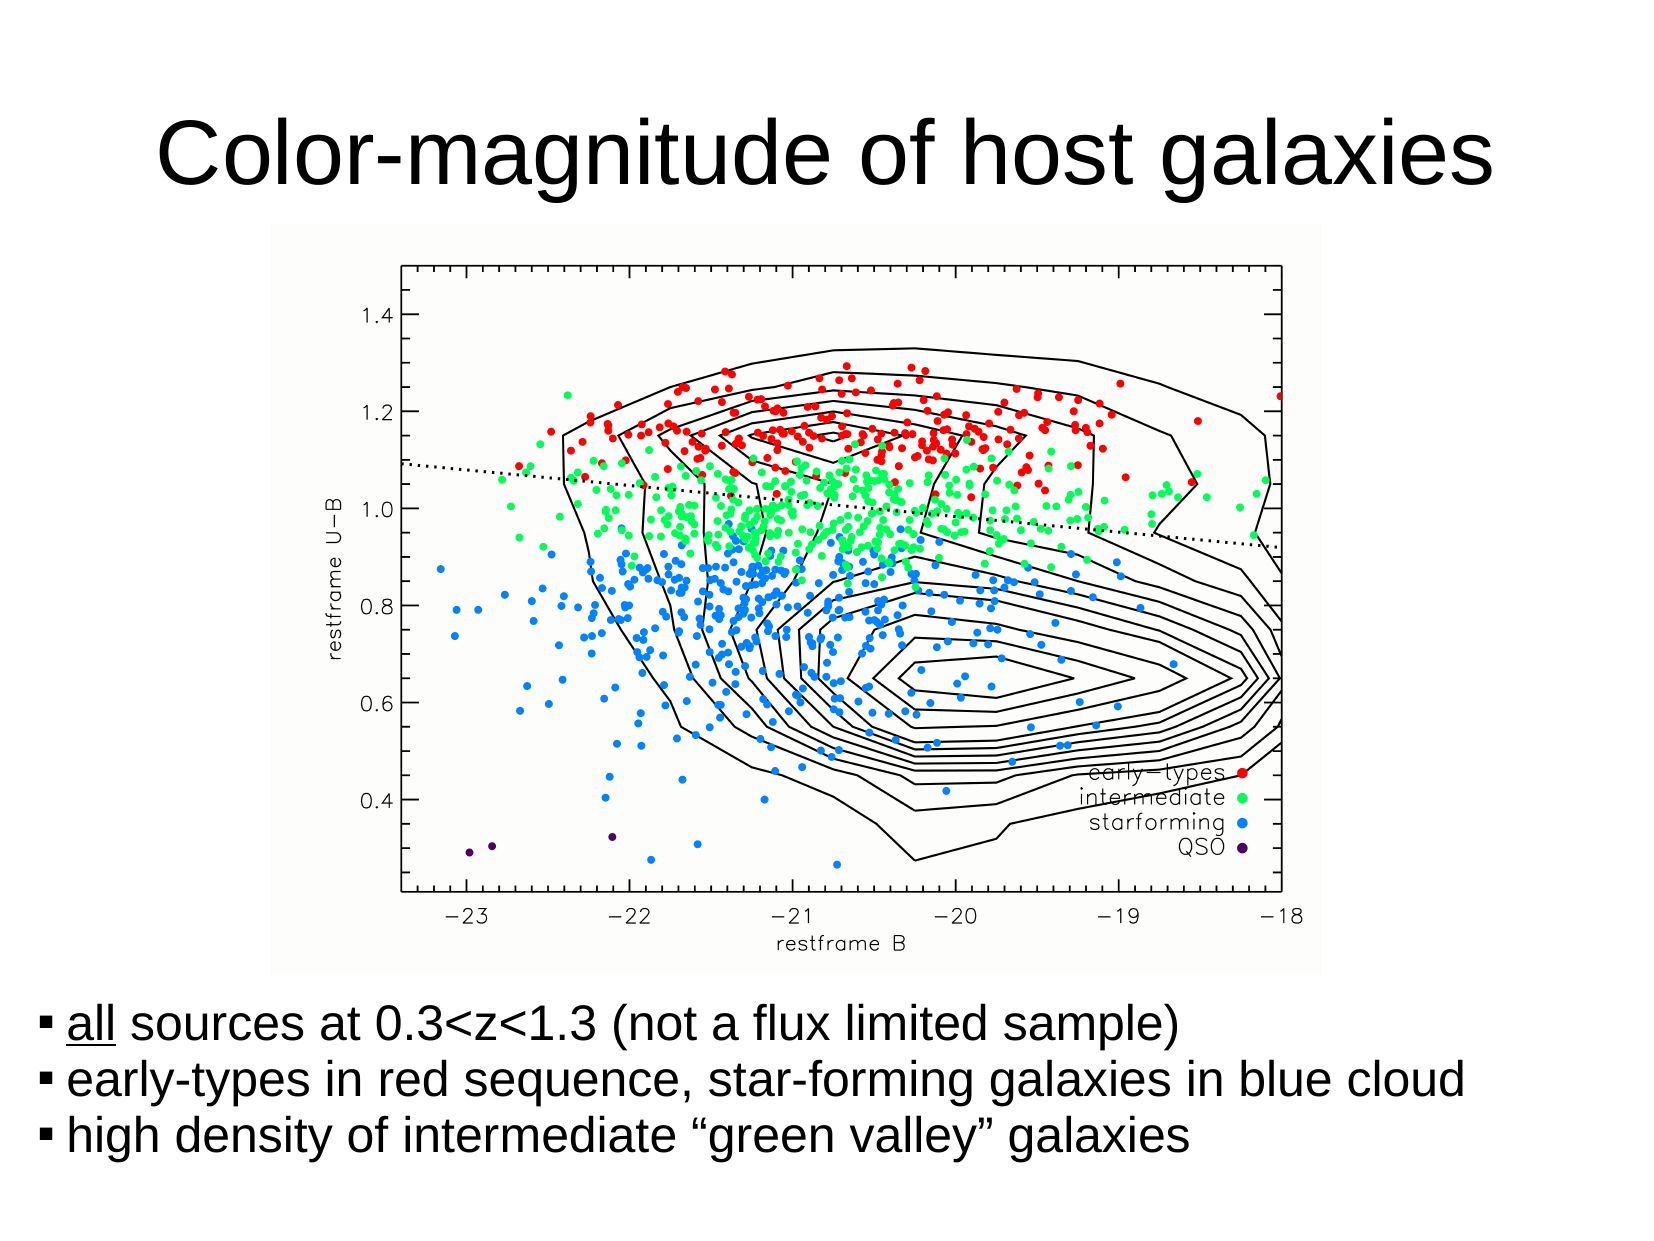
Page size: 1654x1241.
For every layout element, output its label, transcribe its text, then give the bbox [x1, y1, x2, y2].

text_box all sources at 0.3<z<1.3 (not a flux limited sample) early-types in red sequence, star-forming galaxies in blue cloud high density of intermediate “green valley” galaxies [25, 988, 1601, 1214]
title Color-magnitude of host galaxies [96, 49, 1558, 257]
picture [270, 257, 1321, 976]
